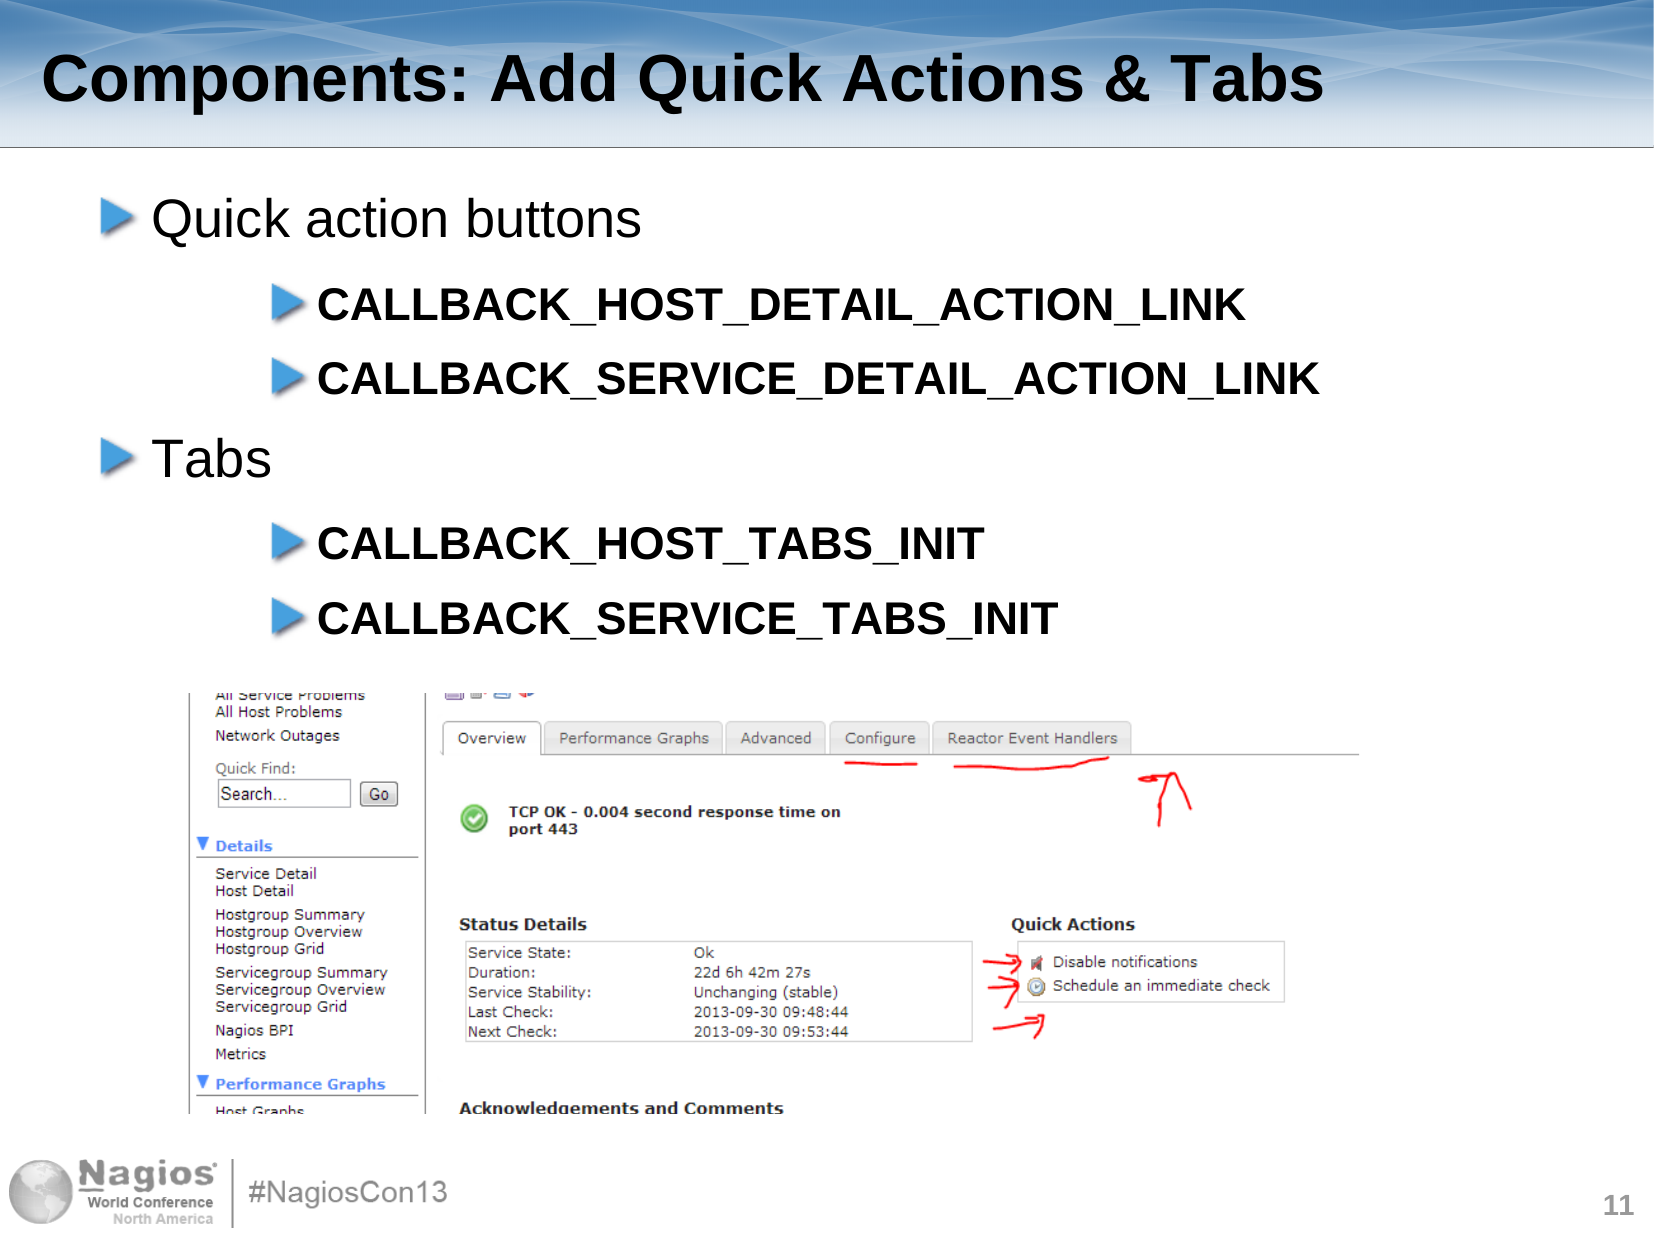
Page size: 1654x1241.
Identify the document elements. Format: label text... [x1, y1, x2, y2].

picture [9, 1159, 453, 1228]
picture [0, 0, 1654, 147]
picture [185, 693, 1360, 1114]
list Quick action buttons CALLBACK_HOST_DETAIL_ACTION_LINK CALLBACK_SERVICE_DETAIL_ACTION_LINK Tabs CALLBACK_HOST_TABS_INIT CALLBACK_SERVICE_TABS_INIT [80, 188, 1569, 1007]
title Components: Add Quick Actions & Tabs [41, 29, 1618, 127]
